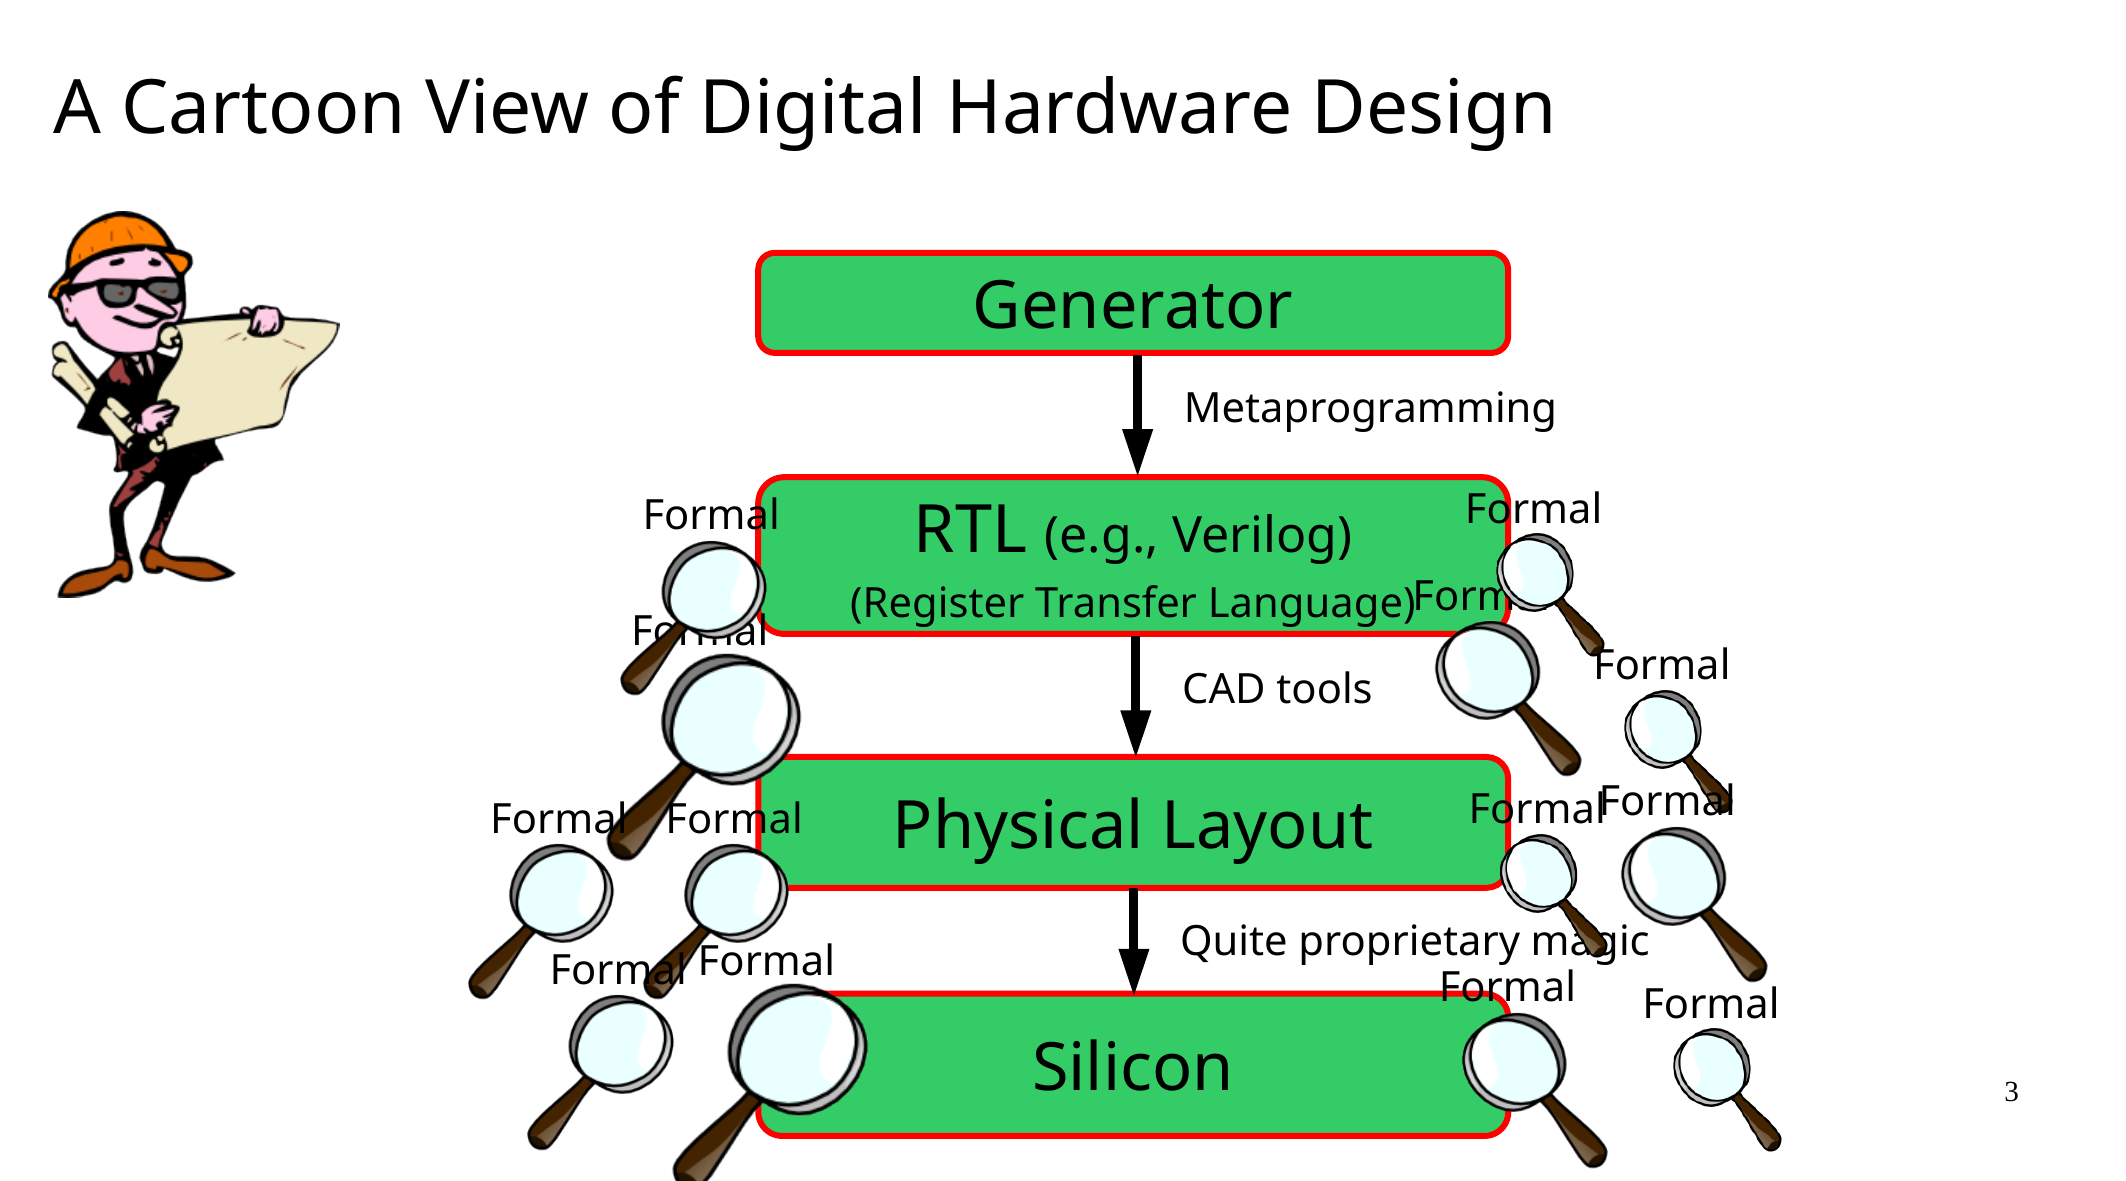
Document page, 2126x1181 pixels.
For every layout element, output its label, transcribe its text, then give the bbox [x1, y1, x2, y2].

picture [48, 211, 340, 598]
text_box Formal [475, 781, 651, 864]
text_box A Cartoon View of Digital Hardware Design [39, 46, 1899, 183]
picture [1611, 710, 1742, 763]
text_box RTL (e.g., Verilog) (Register Transfer Language) [784, 477, 1483, 634]
text_box Generator [758, 252, 1509, 353]
text_box CAD tools [1167, 651, 1418, 734]
picture [589, 535, 824, 781]
text_box Formal [1397, 558, 1483, 641]
text_box Formal [1450, 470, 1631, 554]
text_box Formal [651, 781, 826, 864]
text_box Formal [1578, 627, 1760, 710]
text_box Formal [784, 593, 792, 676]
text_box Formal [1583, 763, 1759, 846]
text_box Silicon [891, 993, 1445, 1136]
text_box Physical Layout [806, 756, 1487, 888]
text_box Formal [631, 932, 710, 1015]
picture [1445, 1007, 1621, 1181]
text_box Formal [682, 923, 859, 1006]
text_box Formal [1627, 966, 1809, 1049]
picture [1418, 554, 1614, 792]
text_box Quite proprietary magic [1165, 903, 1487, 986]
text_box Formal [1453, 771, 1604, 854]
text_box Formal [627, 477, 803, 560]
picture [1487, 821, 1781, 998]
picture [455, 838, 891, 1181]
picture [1660, 1049, 1791, 1165]
text_box Metaprogramming [1169, 370, 1589, 453]
text_box Formal [1424, 949, 1600, 1033]
